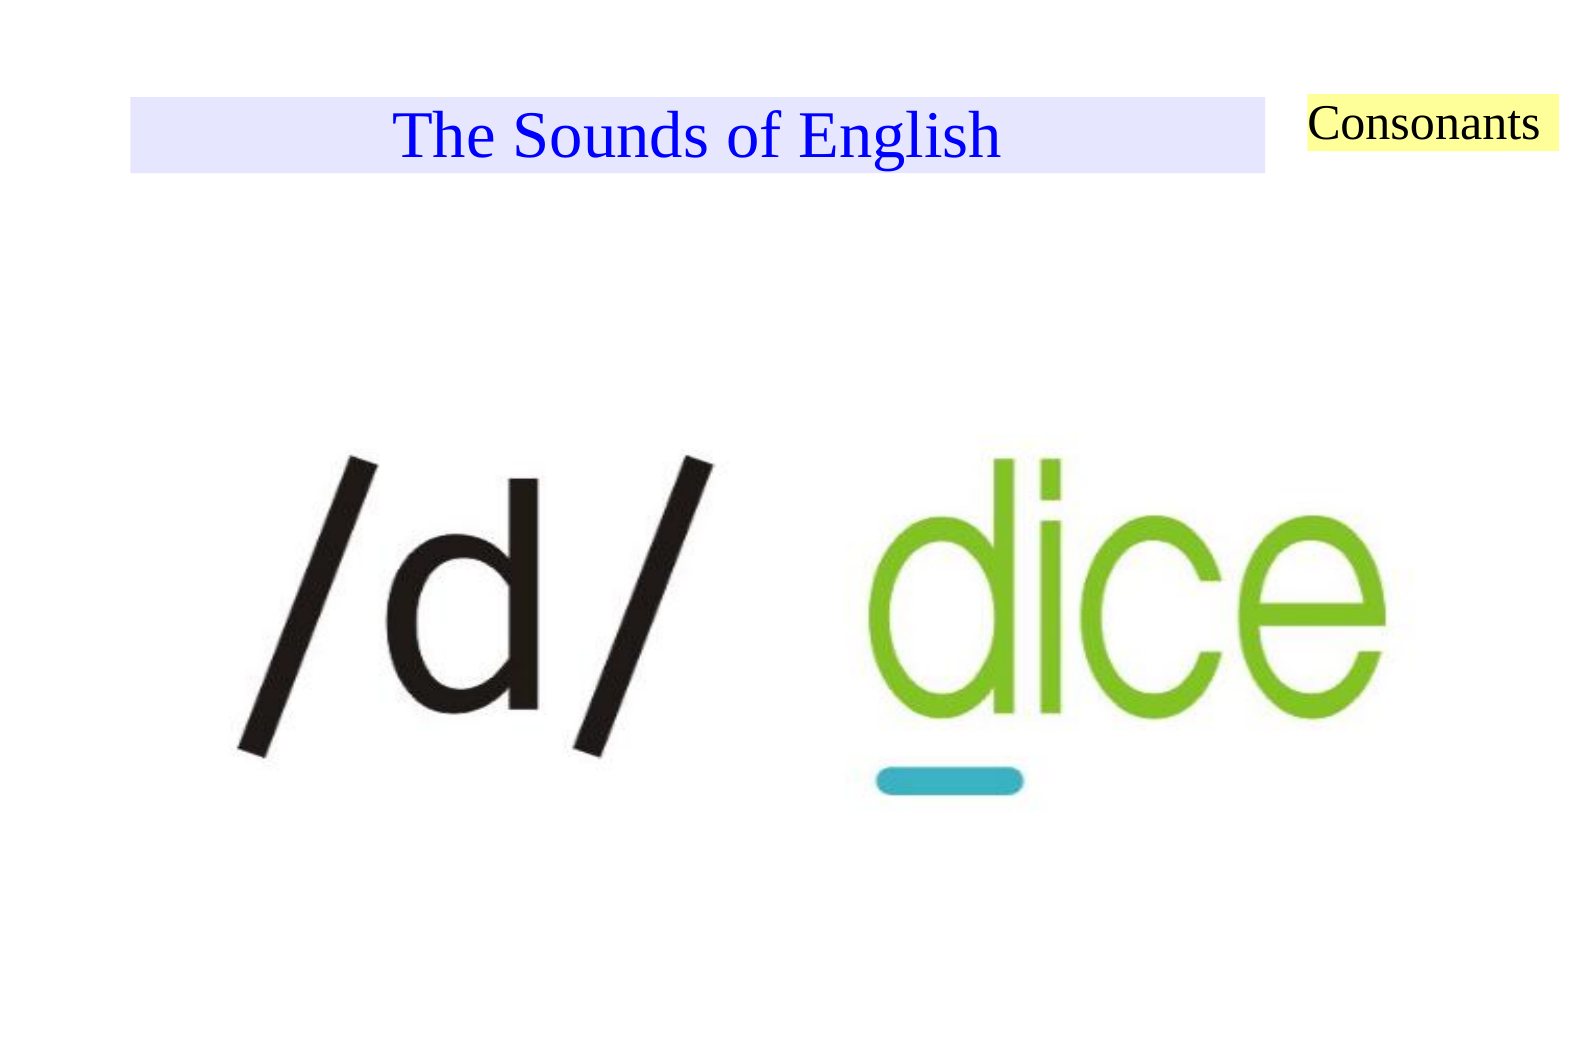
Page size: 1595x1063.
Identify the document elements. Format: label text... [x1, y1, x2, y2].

picture [146, 221, 1480, 1025]
text_box The Sounds of English [130, 97, 1266, 174]
text_box Consonants [1307, 94, 1560, 152]
